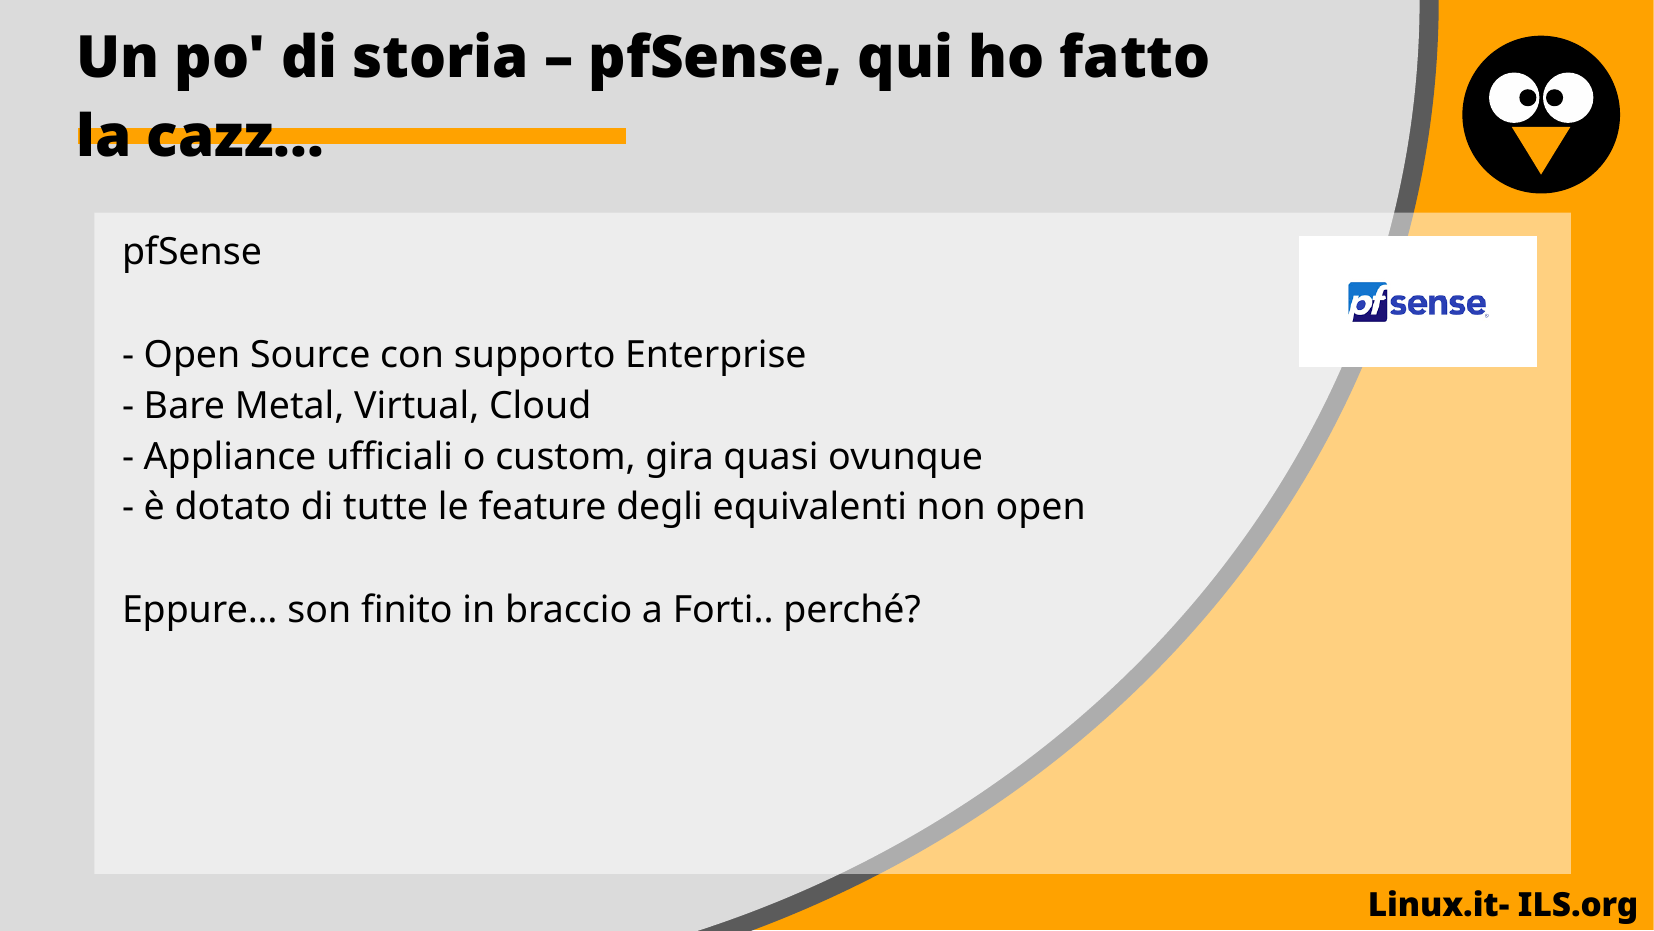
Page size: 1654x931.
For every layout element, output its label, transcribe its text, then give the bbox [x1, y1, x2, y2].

picture [1299, 236, 1537, 367]
subtitle [94, 212, 1571, 874]
text_box Linux.it- ILS.org [1346, 873, 1654, 927]
title Un po' di storia – pfSense, qui ho fatto la cazz... [76, 28, 1264, 161]
text_box pfSense - Open Source con supporto Enterprise - Bare Metal, Virtual, Cloud - Appliance ufficiali o custom, gira quasi ovunque - è dotato di tutte le feature degli equivalenti non open Eppure… son finito in braccio a Forti.. perché? [107, 217, 1090, 692]
